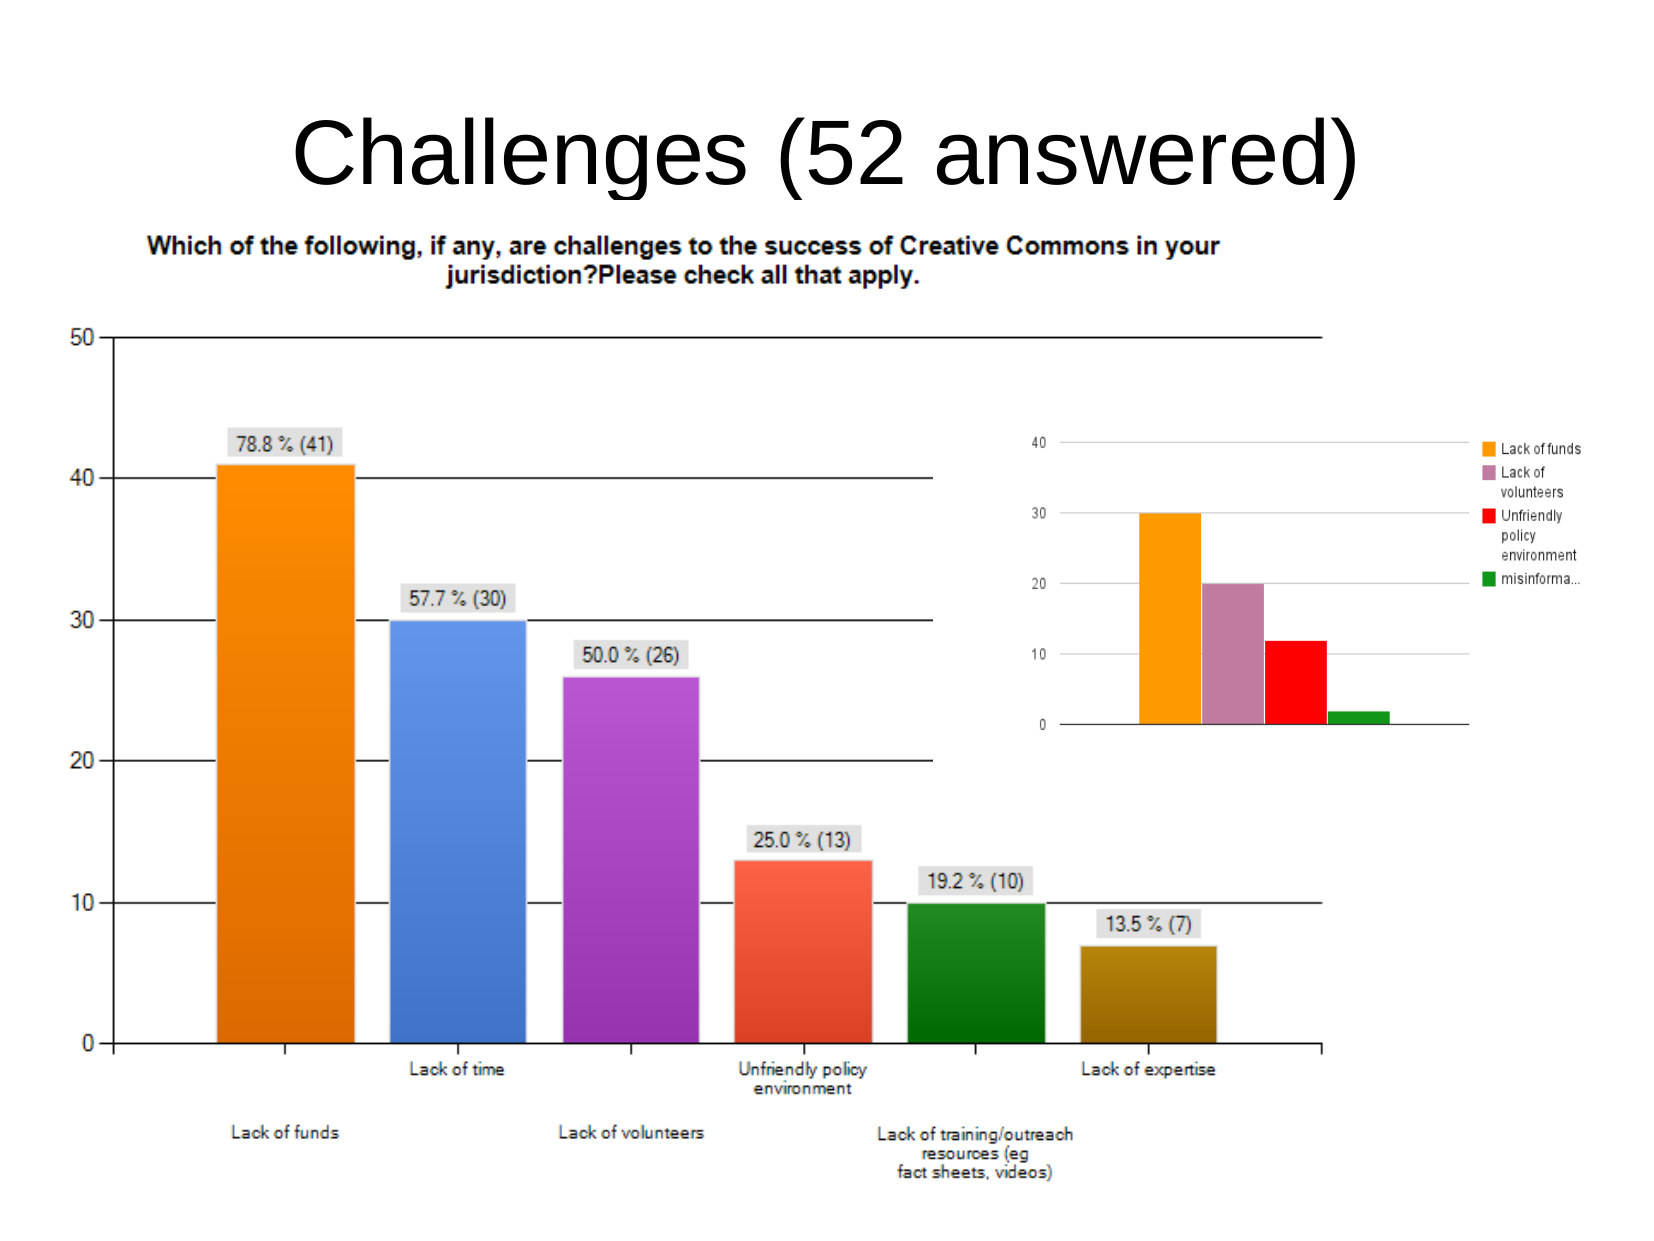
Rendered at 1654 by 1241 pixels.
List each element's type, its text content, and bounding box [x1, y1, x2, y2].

title Challenges (52 answered) [82, 49, 1571, 257]
picture [0, 200, 1595, 1228]
